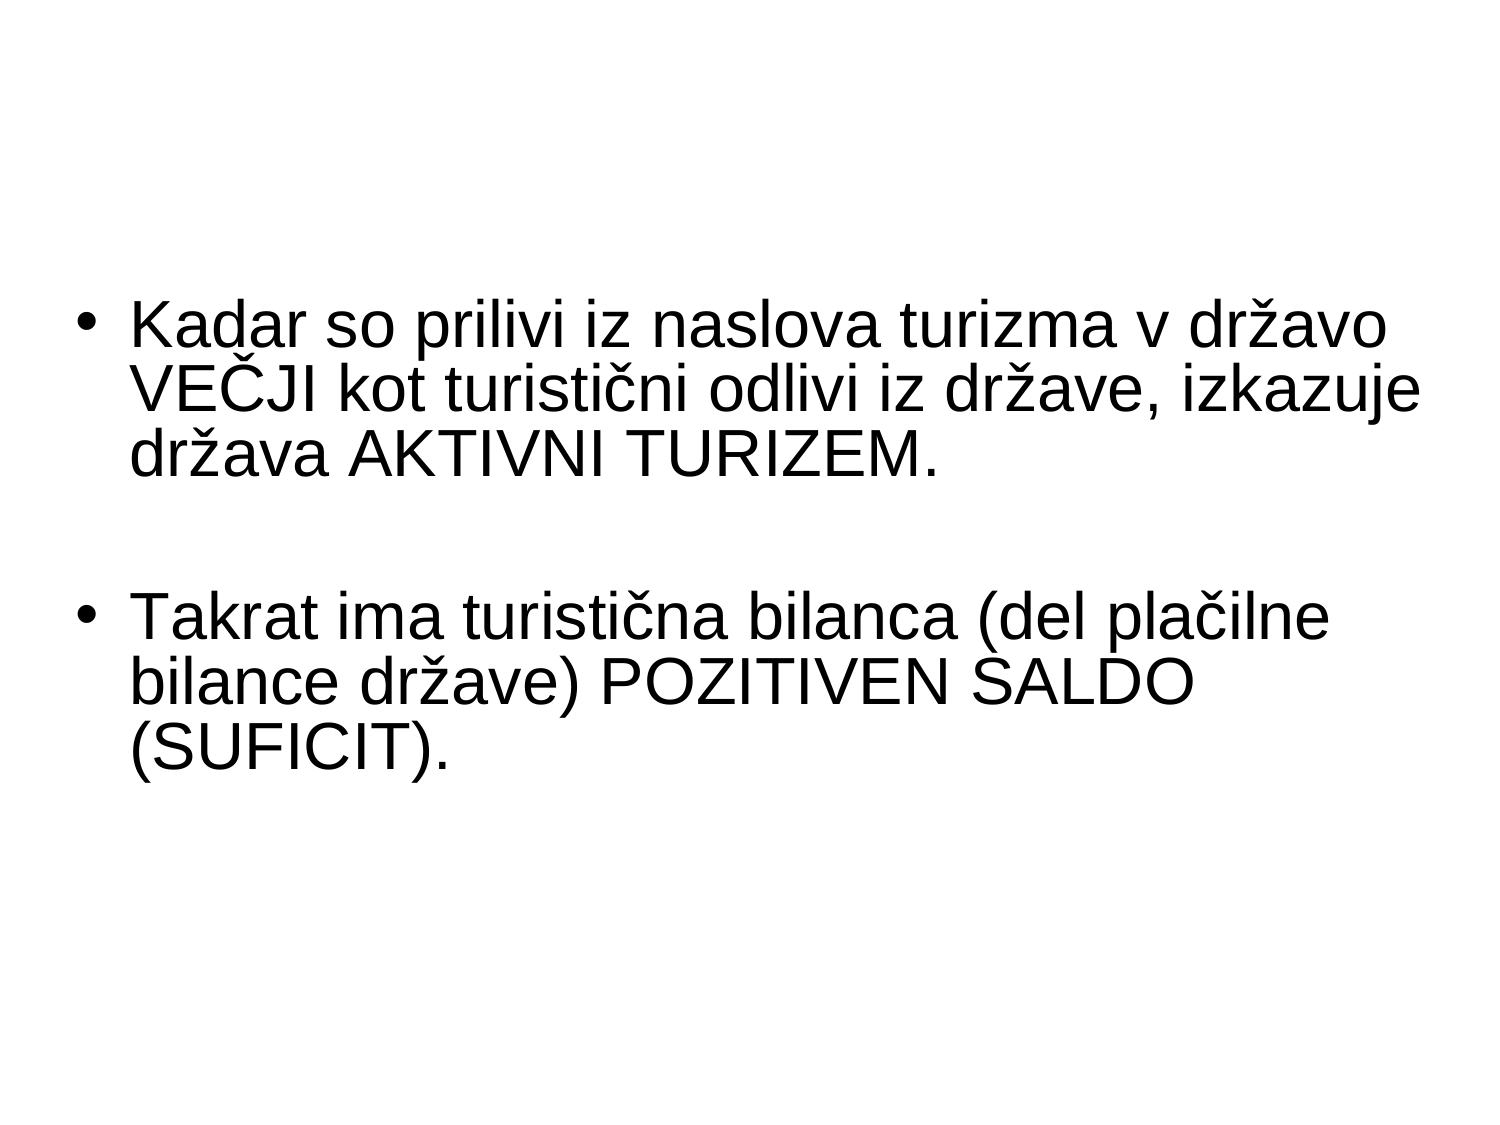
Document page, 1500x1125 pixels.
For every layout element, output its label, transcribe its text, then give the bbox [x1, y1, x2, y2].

list Kadar so prilivi iz naslova turizma v državo VEČJI kot turistični odlivi iz države, izkazuje država AKTIVNI TURIZEM. Takrat ima turistična bilanca (del plačilne bilance države) POZITIVEN SALDO (SUFICIT). [74, 295, 1426, 991]
